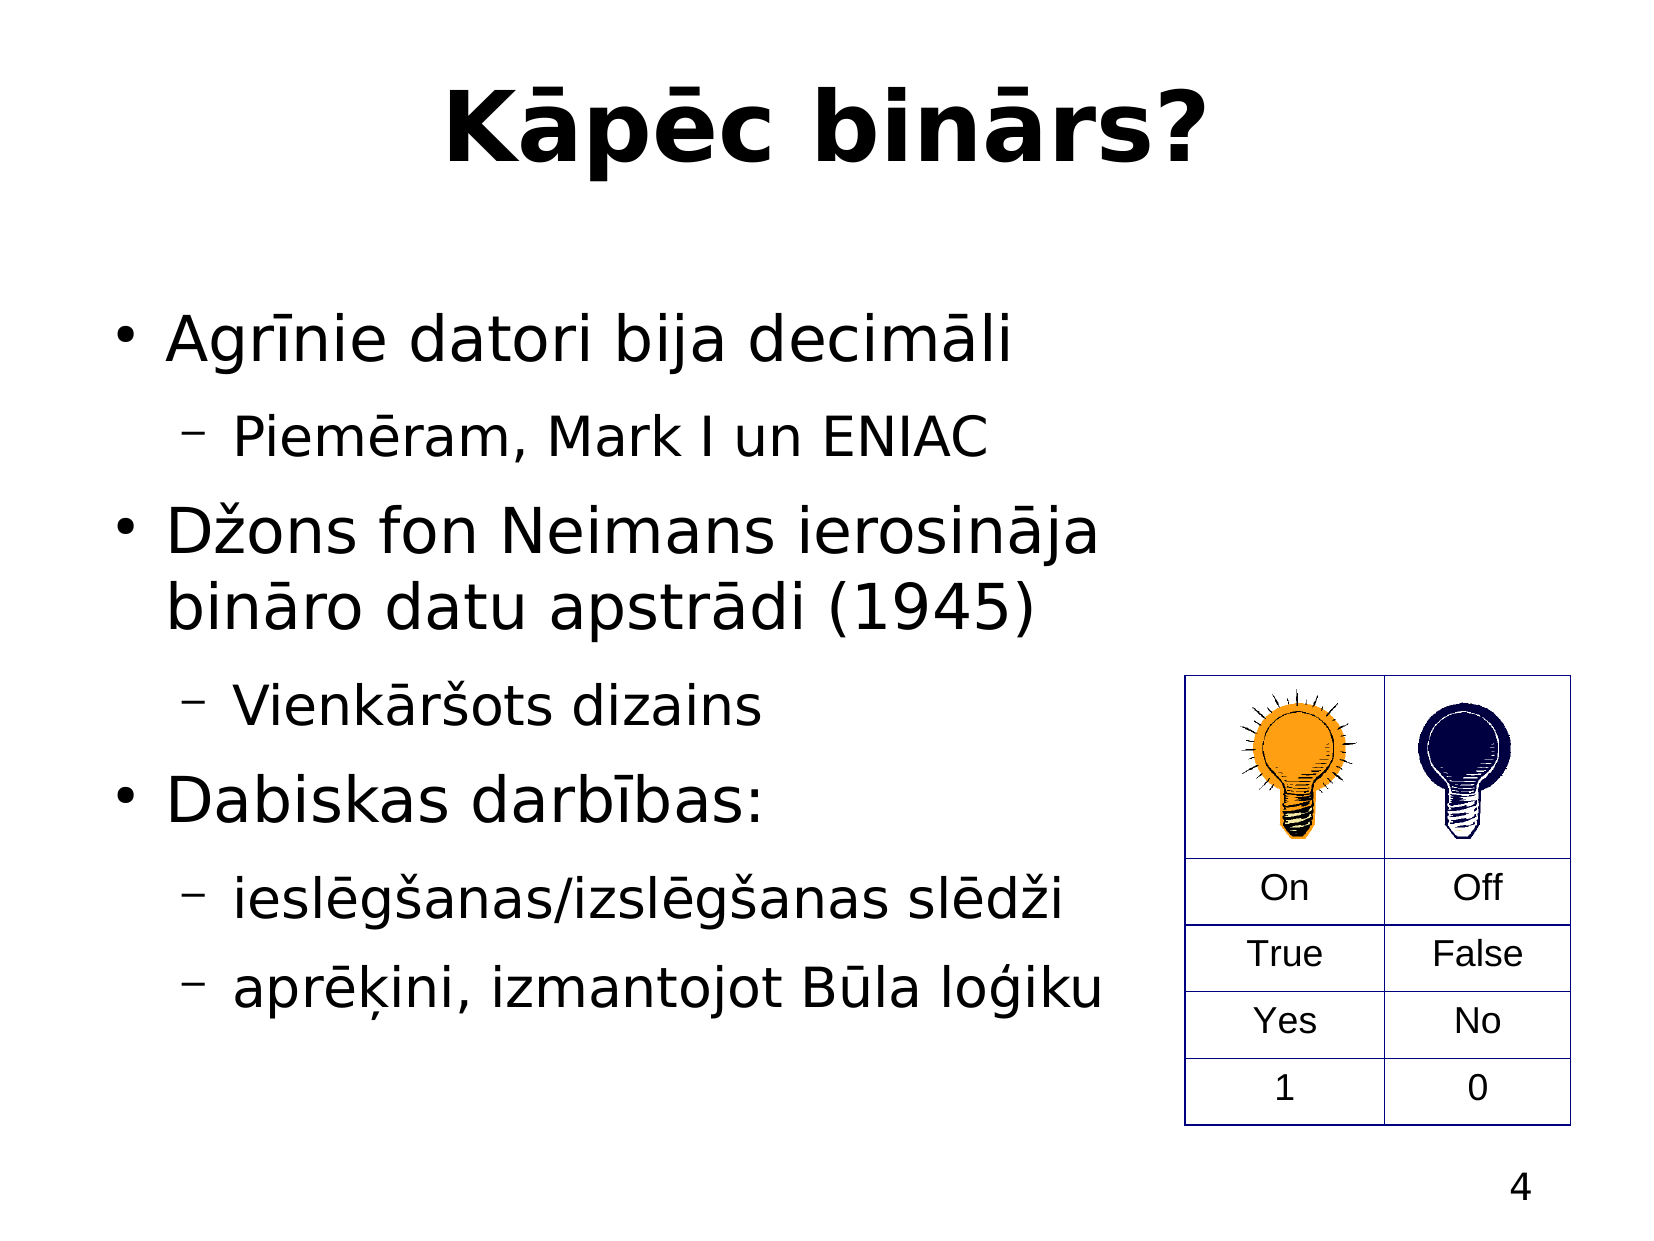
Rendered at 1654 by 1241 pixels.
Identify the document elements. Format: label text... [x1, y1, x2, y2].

table_cell No [1385, 992, 1570, 1058]
table_cell True [1186, 926, 1384, 991]
table_cell 1 [1186, 1059, 1384, 1124]
list Agrīnie datori bija decimāli Piemēram, Mark I un ENIAC Džons fon Neimans ierosināja bināro datu apstrādi (1945) Vienkāršots dizains Dabiskas darbības: ieslēgšanas/izslēgšanas slēdži aprēķini, izmantojot Būla loģiku [82, 290, 1172, 1140]
title Kāpēc binārs? [82, 49, 1571, 195]
table_cell Yes [1186, 992, 1384, 1058]
table_cell On [1186, 859, 1384, 924]
table_cell False [1385, 926, 1570, 991]
table_header [1186, 676, 1384, 858]
table_cell Off [1385, 859, 1570, 924]
table_header [1385, 676, 1570, 858]
table_cell 0 [1385, 1059, 1570, 1124]
